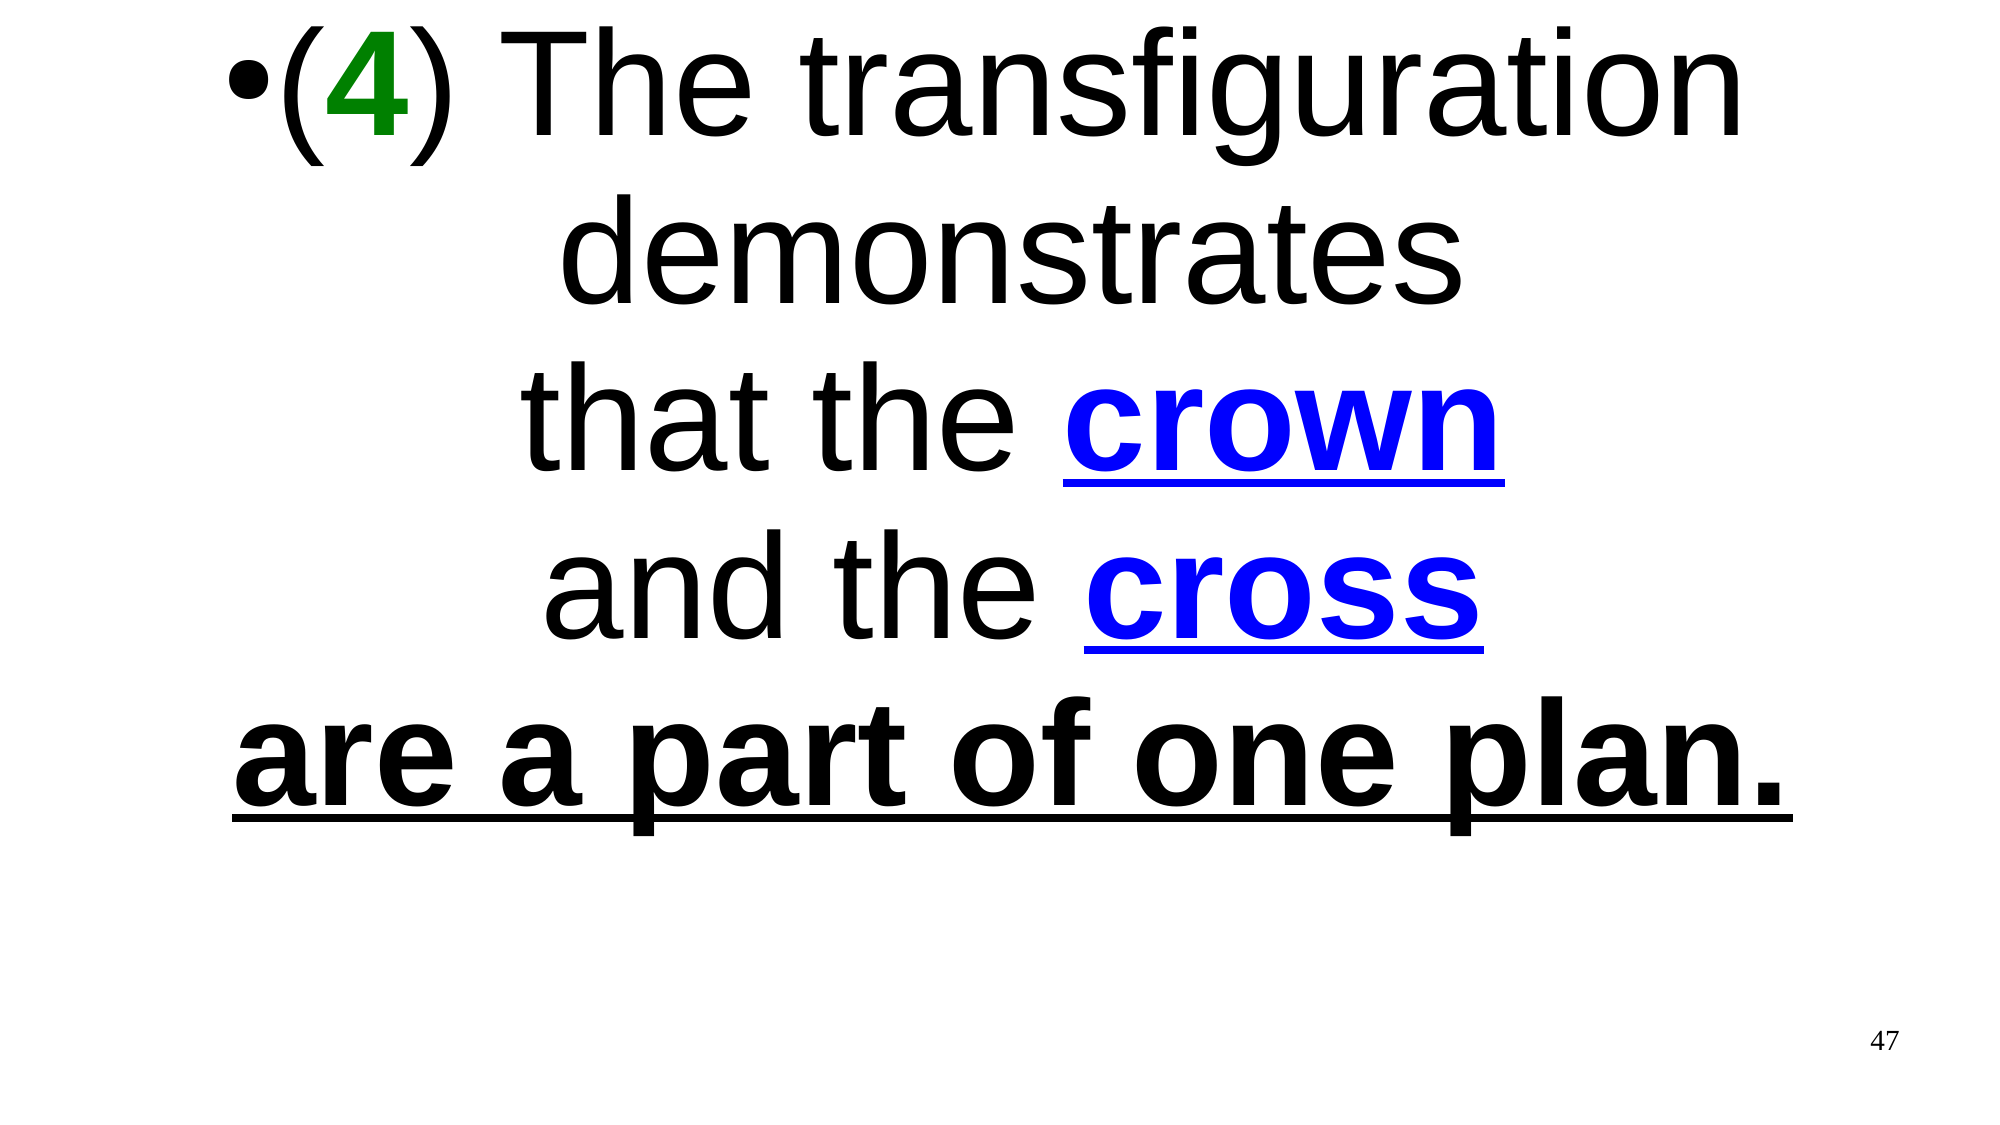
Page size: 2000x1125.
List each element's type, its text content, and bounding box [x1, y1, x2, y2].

list (4) The transfiguration demonstrates that the crown and the cross are a part of one plan. [0, 0, 1996, 1123]
